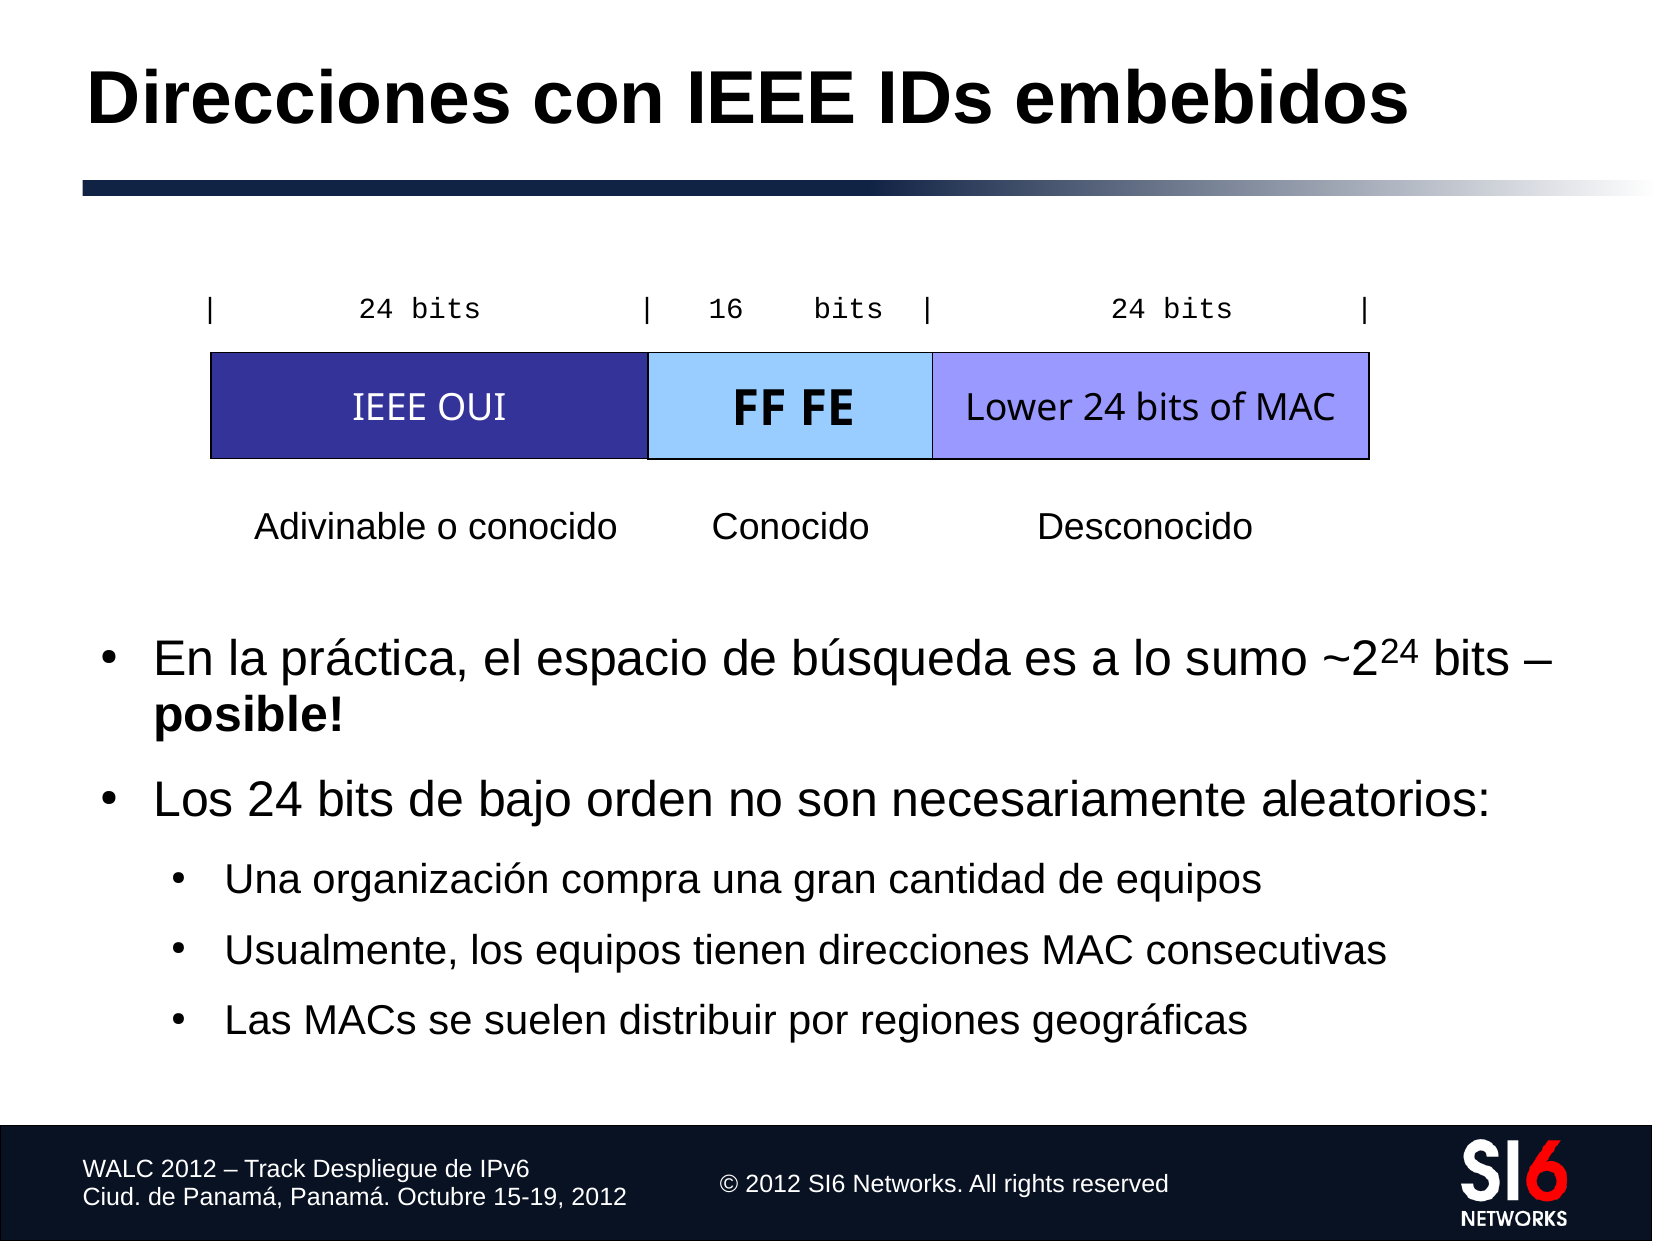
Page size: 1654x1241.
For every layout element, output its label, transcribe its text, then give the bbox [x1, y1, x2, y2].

text_box IEEE OUI [210, 352, 647, 459]
text_box Adivinable o conocido Conocido Desconocido [239, 498, 1350, 556]
title Direcciones con IEEE IDs embebidos [86, 30, 1576, 166]
text_box | 24 bits | 16 bits | 24 bits | [168, 281, 1411, 333]
list En la práctica, el espacio de búsqueda es a lo sumo ~224 bits – posible! Los 24 bits de bajo orden no son necesariamente aleatorios: Una organización compra una gran cantidad de equipos Usualmente, los equipos tienen direcciones MAC consecutivas Las MACs se suelen distribuir por regiones geográficas [82, 630, 1571, 1111]
picture [1461, 1139, 1567, 1226]
text_box Lower 24 bits of MAC [932, 352, 1369, 459]
text_box FF FE [647, 352, 932, 459]
